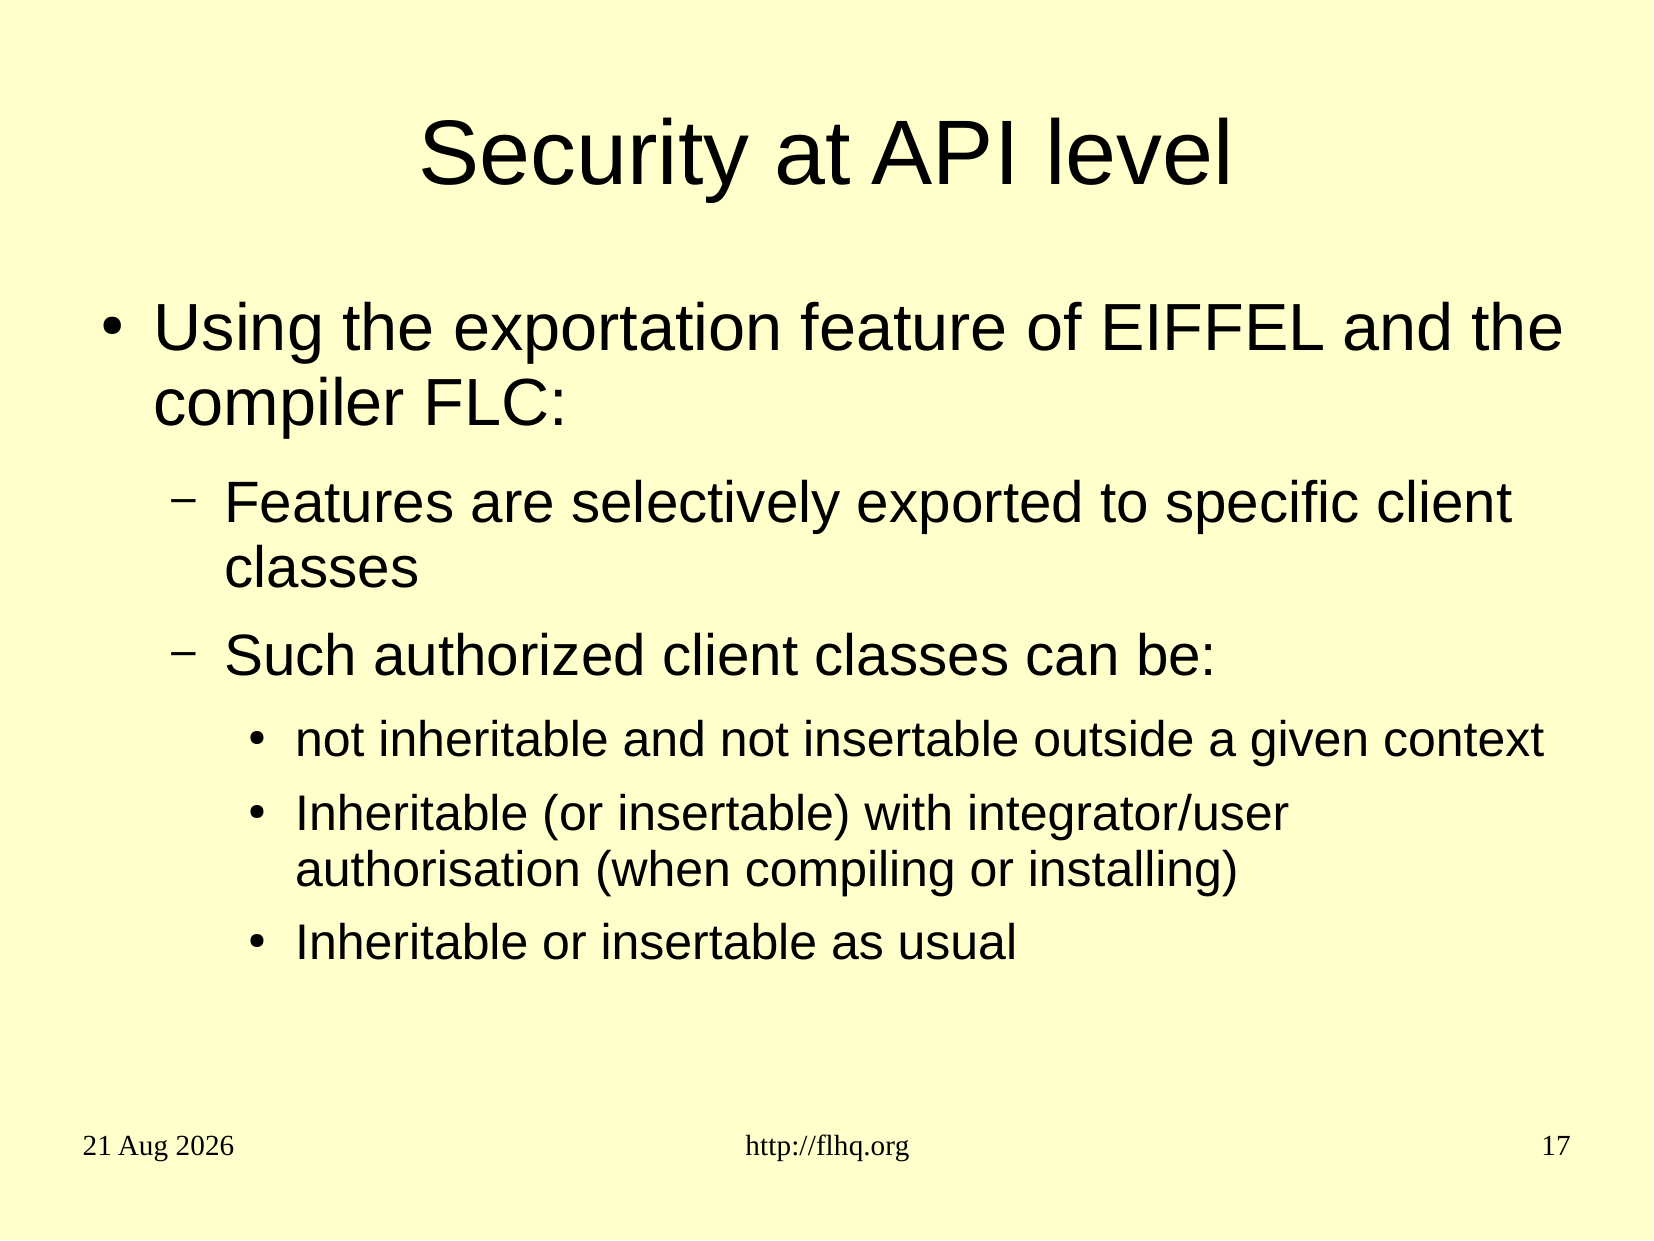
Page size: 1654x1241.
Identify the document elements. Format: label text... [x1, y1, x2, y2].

title Security at API level [82, 49, 1571, 257]
list Using the exportation feature of EIFFEL and the compiler FLC: Features are selectively exported to specific client classes Such authorized client classes can be: not inheritable and not insertable outside a given context Inheritable (or insertable) with integrator/user authorisation (when compiling or installing) Inheritable or insertable as usual [82, 290, 1571, 1010]
